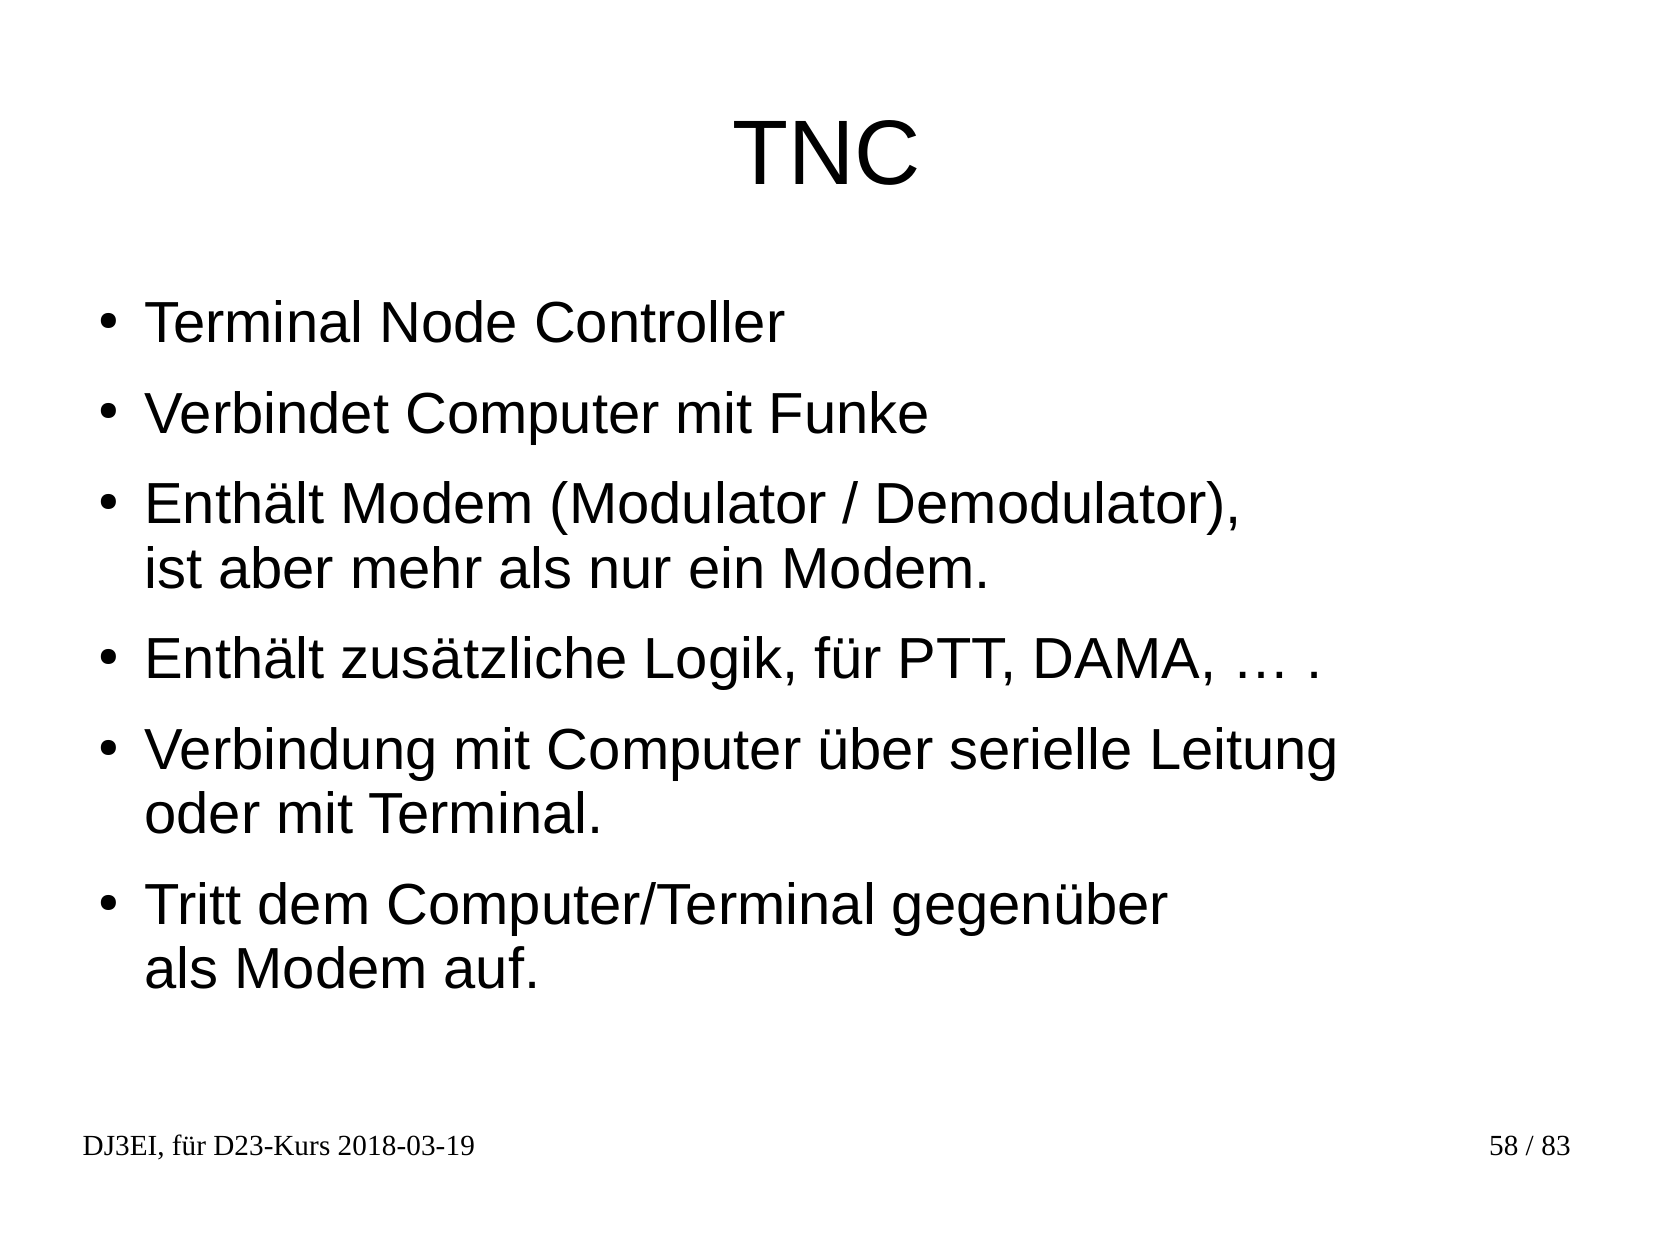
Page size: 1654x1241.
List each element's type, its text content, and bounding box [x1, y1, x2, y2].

list Terminal Node Controller Verbindet Computer mit Funke Enthält Modem (Modulator / Demodulator), ist aber mehr als nur ein Modem. Enthält zusätzliche Logik, für PTT, DAMA, … . Verbindung mit Computer über serielle Leitung oder mit Terminal. Tritt dem Computer/Terminal gegenüber als Modem auf. [82, 290, 1571, 1010]
title TNC [82, 49, 1571, 257]
